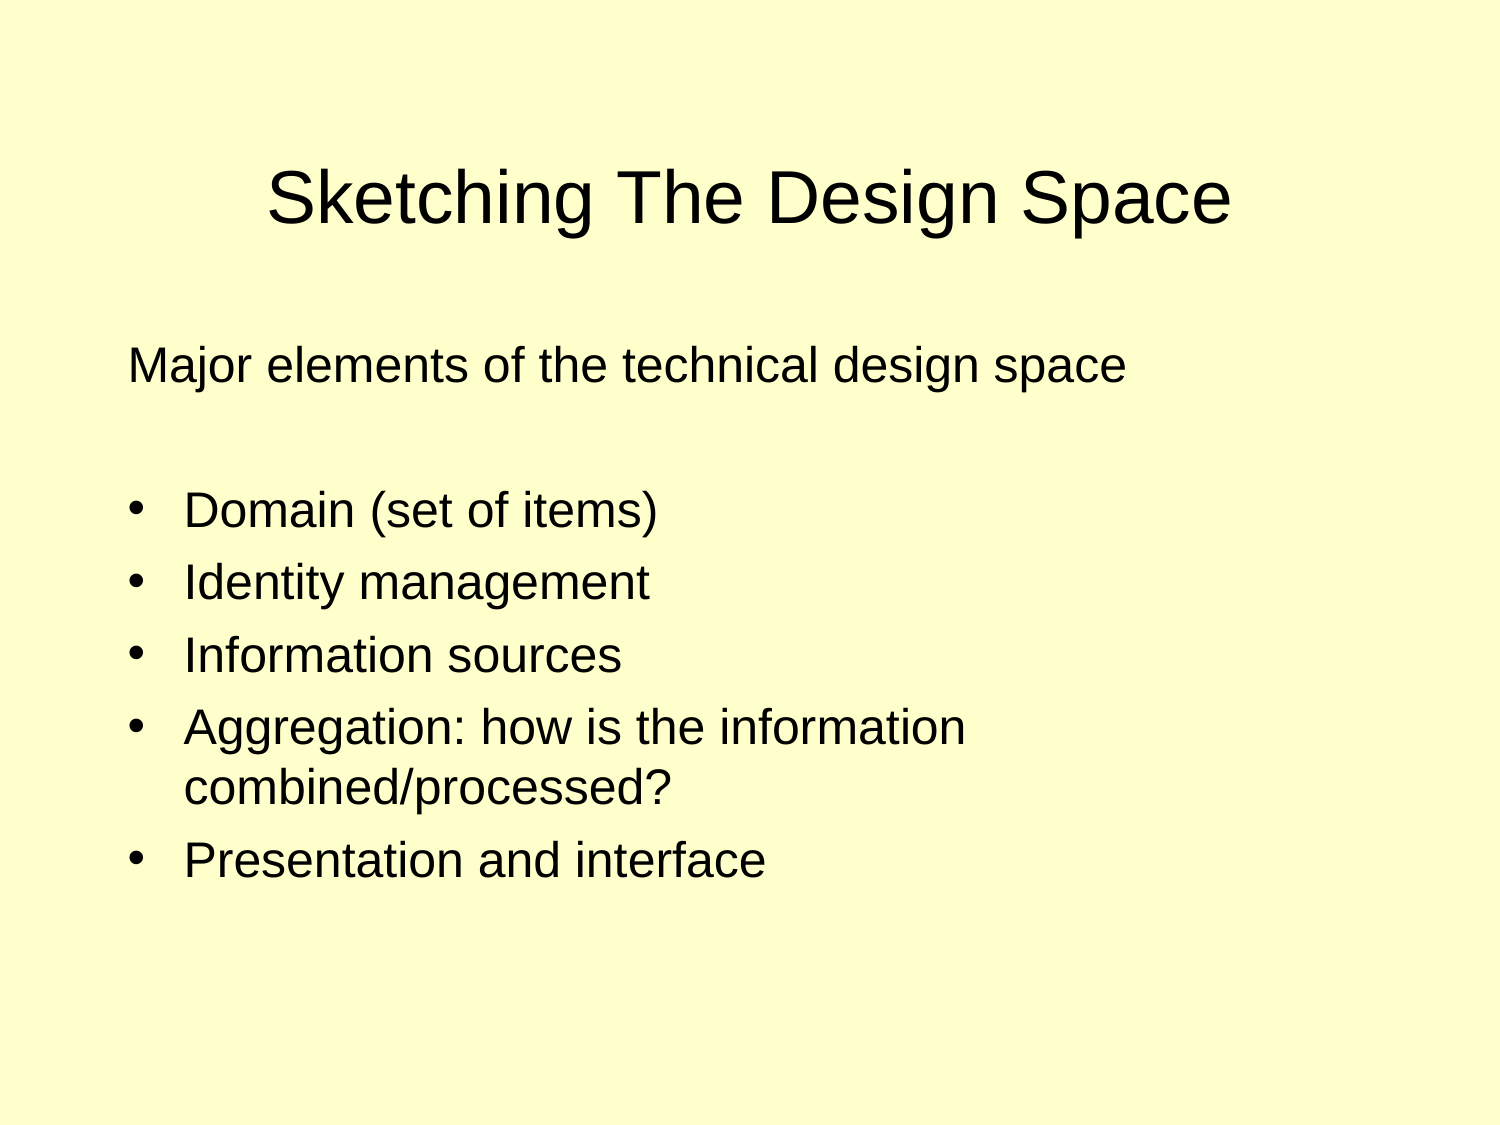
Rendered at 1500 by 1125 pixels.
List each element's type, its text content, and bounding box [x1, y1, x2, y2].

list Major elements of the technical design space Domain (set of items) Identity management Information sources Aggregation: how is the information combined/processed? Presentation and interface [112, 324, 1388, 1001]
title Sketching The Design Space [112, 99, 1388, 288]
